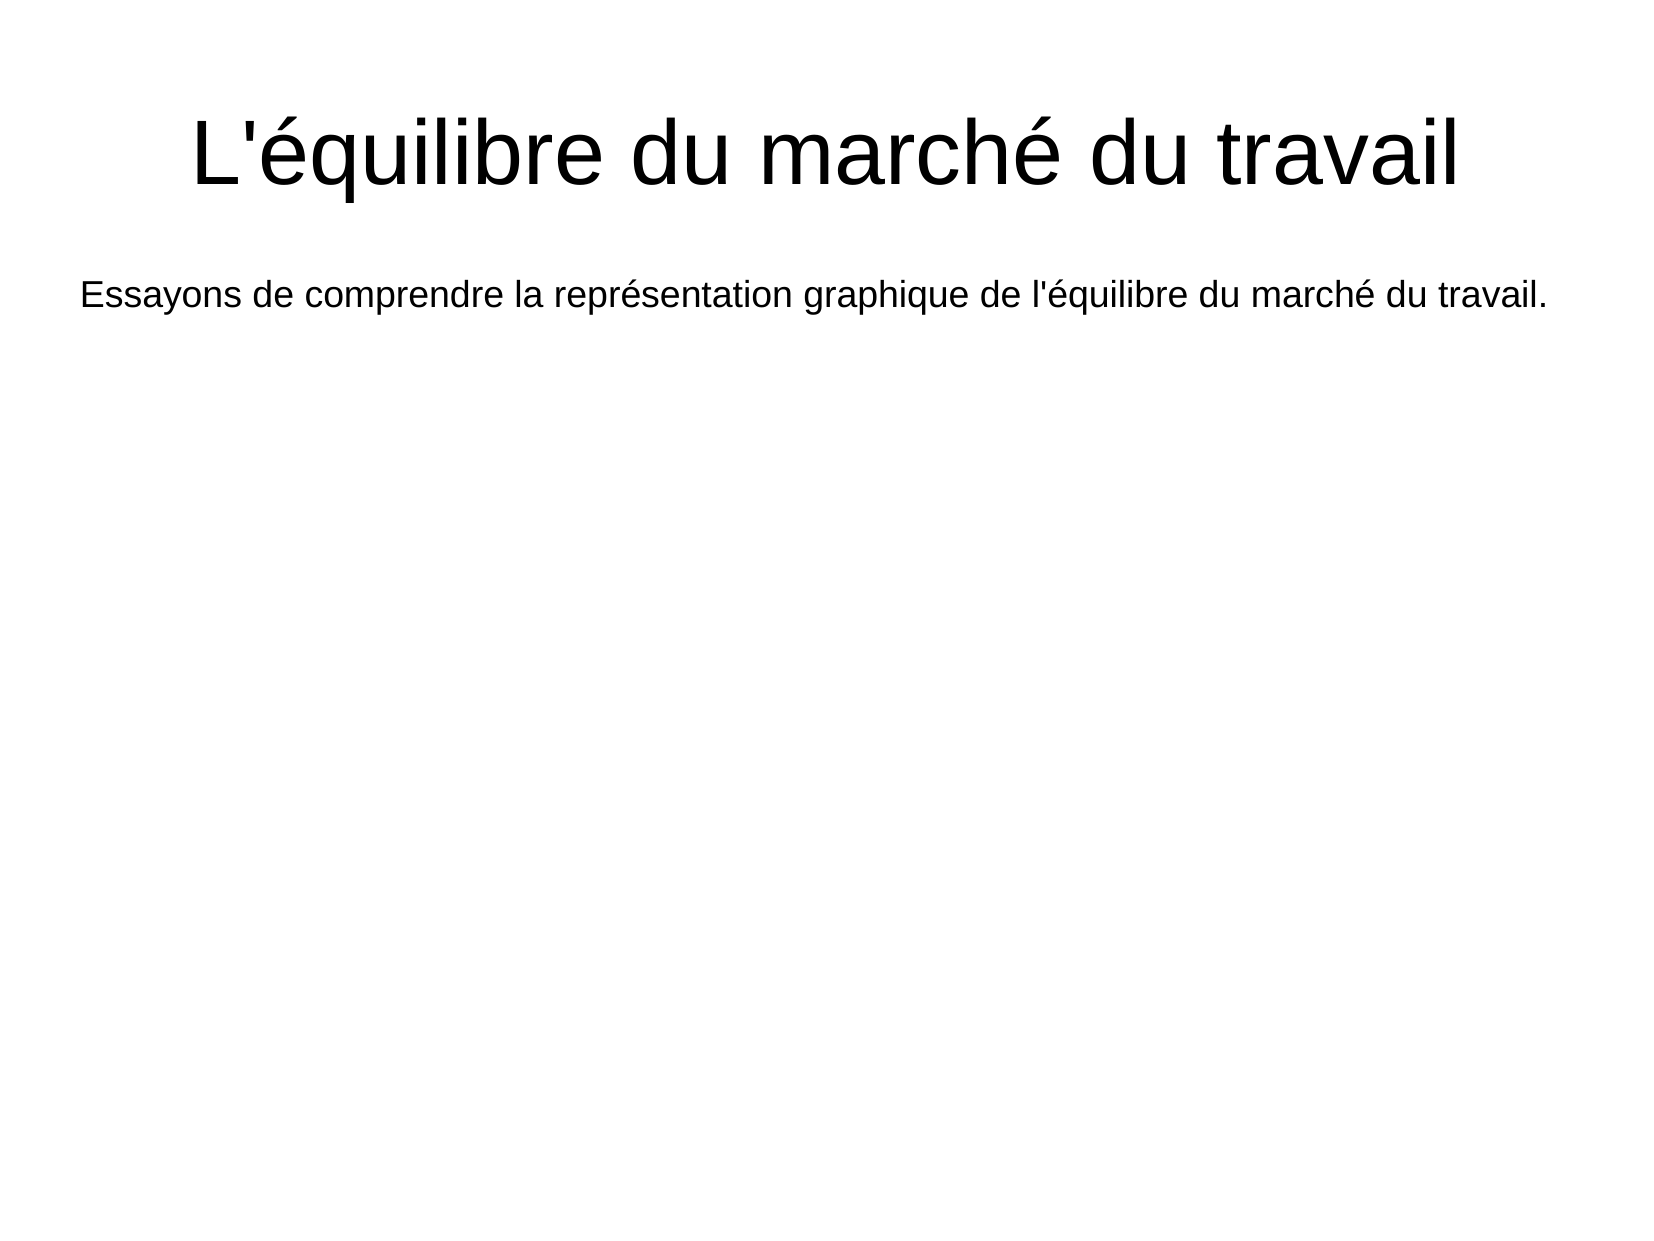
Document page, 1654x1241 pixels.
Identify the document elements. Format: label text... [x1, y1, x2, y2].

title L'équilibre du marché du travail [82, 49, 1571, 257]
text_box Essayons de comprendre la représentation graphique de l'équilibre du marché du travail. [64, 265, 1568, 323]
